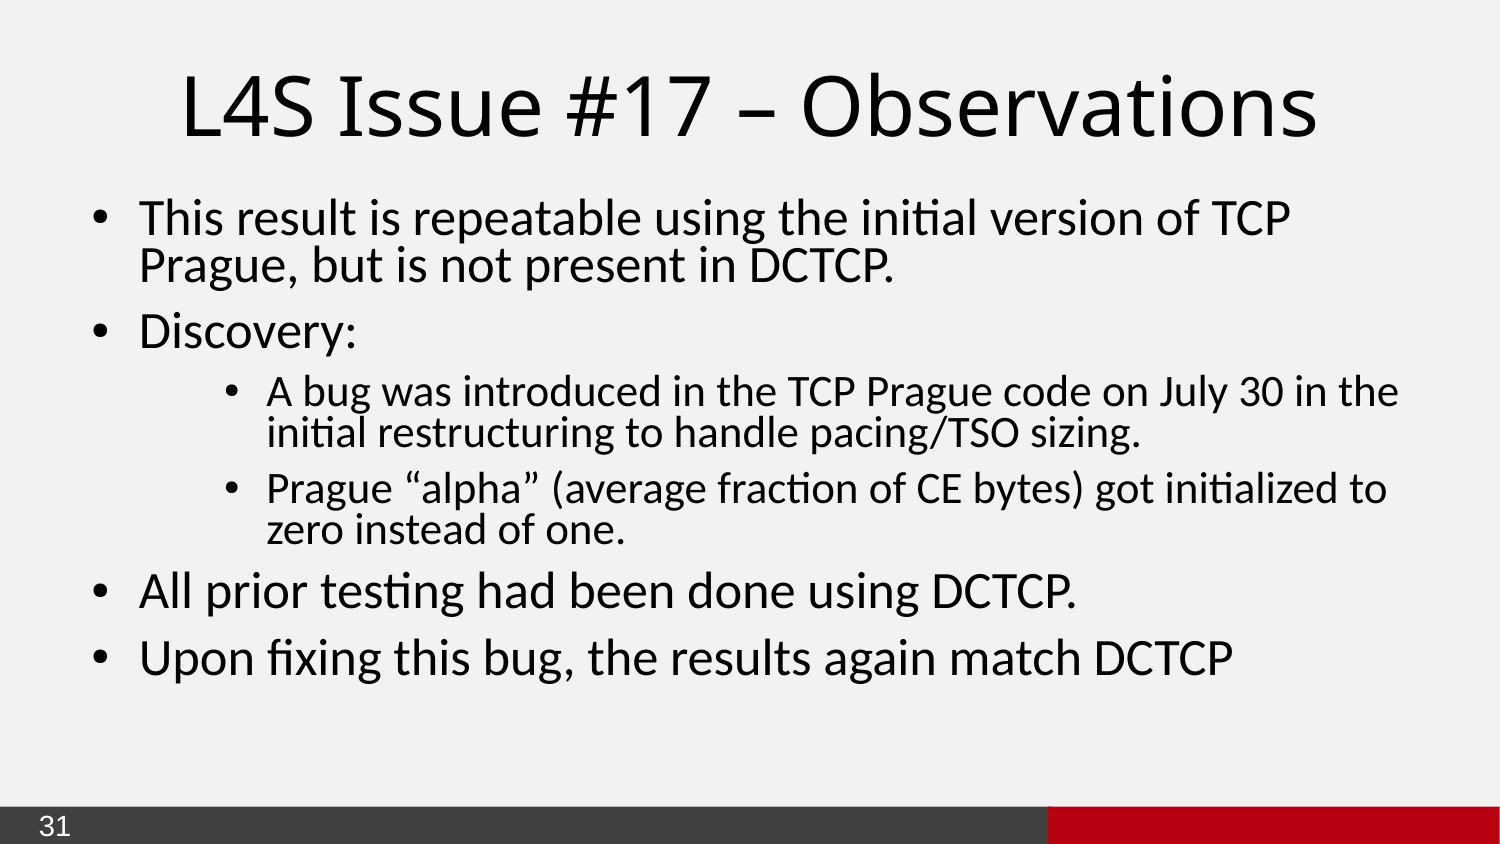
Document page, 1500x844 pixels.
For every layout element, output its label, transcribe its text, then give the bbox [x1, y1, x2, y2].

title L4S Issue #17 – Observations [75, 33, 1425, 175]
list This result is repeatable using the initial version of TCP Prague, but is not present in DCTCP. Discovery: A bug was introduced in the TCP Prague code on July 30 in the initial restructuring to handle pacing/TSO sizing. Prague “alpha” (average fraction of CE bytes) got initialized to zero instead of one. All prior testing had been done using DCTCP. Upon fixing this bug, the results again match DCTCP [75, 197, 1425, 687]
